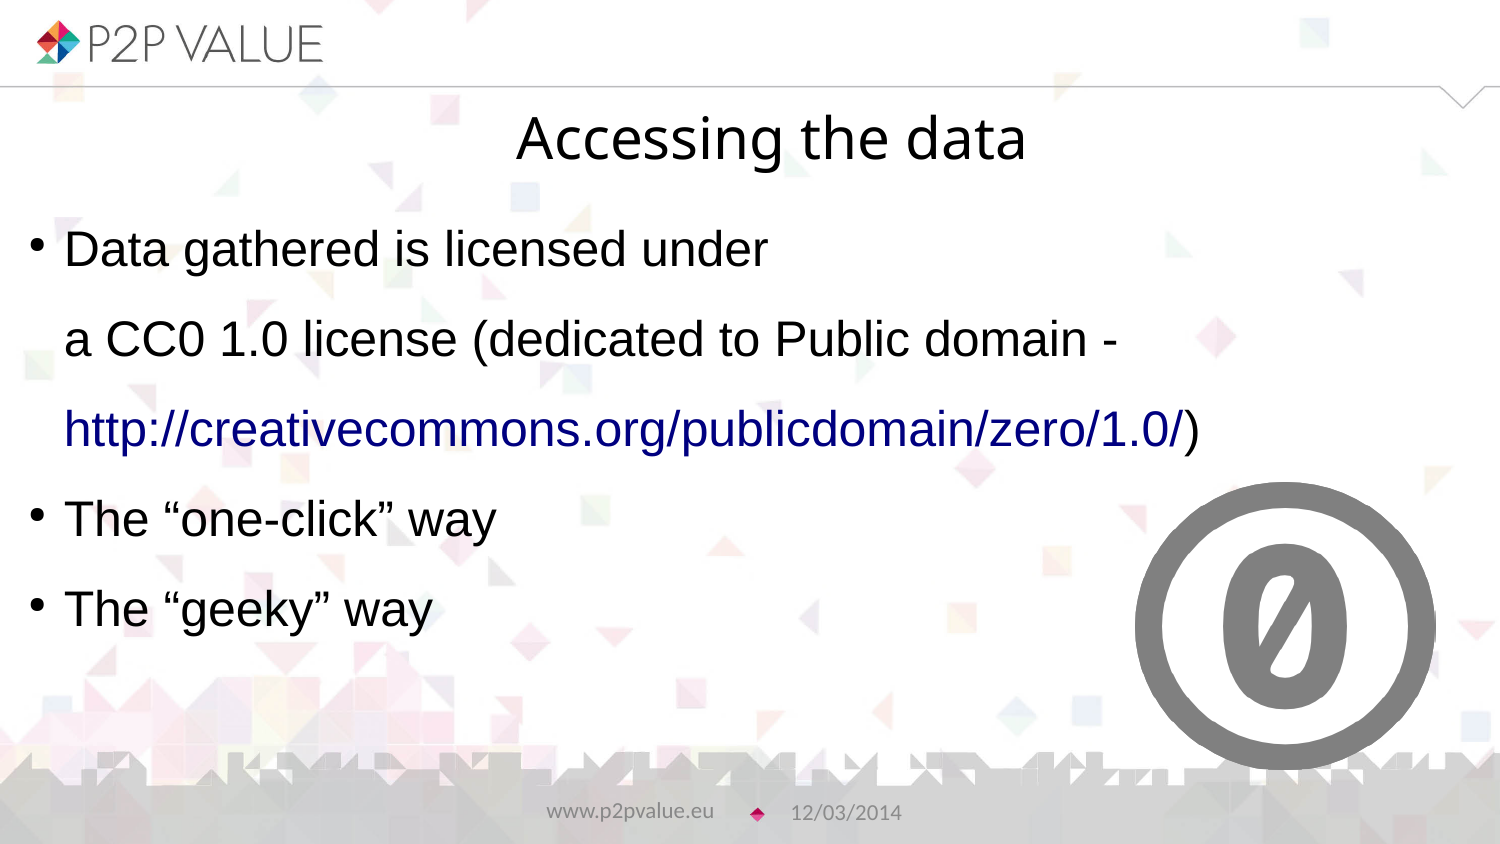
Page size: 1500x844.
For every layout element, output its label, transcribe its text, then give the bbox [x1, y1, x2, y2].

picture [0, 0, 1500, 844]
slide_number 12/03/2014 [777, 788, 1470, 834]
subtitle Data gathered is licensed under a CC0 1.0 license (dedicated to Public domain - http://creativecommons.org/publicdomain/zero/1.0/) The “one-click” way The “geeky” way [15, 180, 1496, 736]
title Accessing the data [105, 92, 1441, 180]
text_box www.p2pvalue.eu [540, 789, 759, 829]
